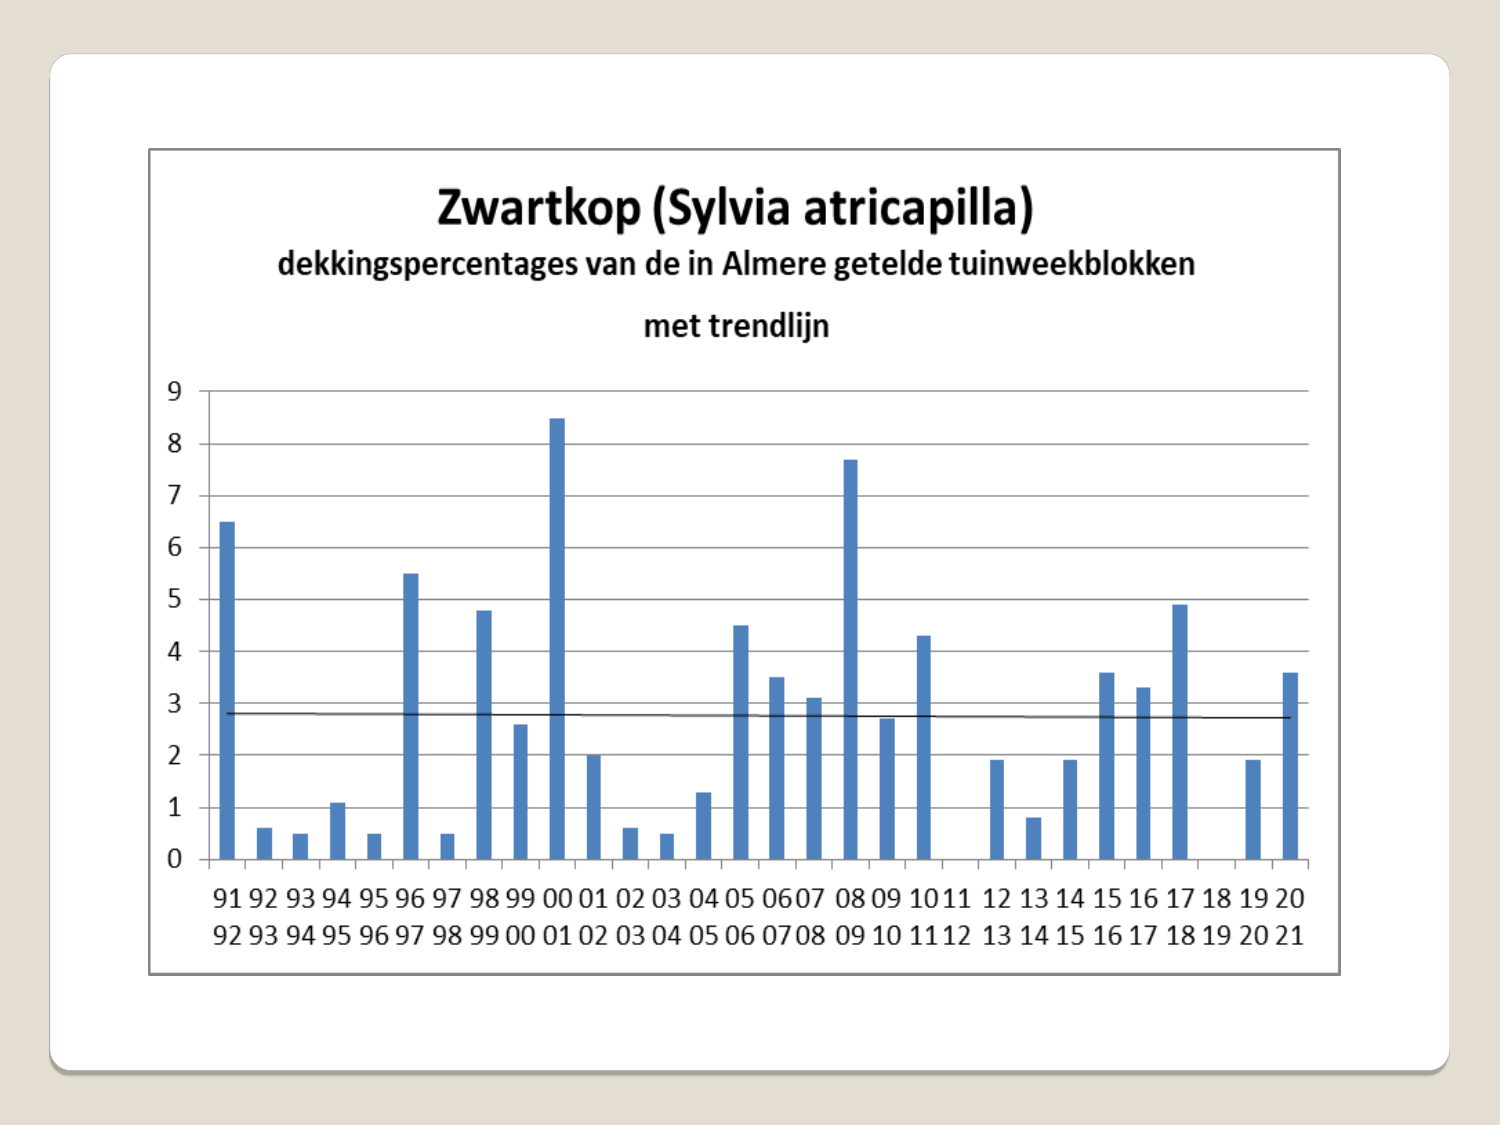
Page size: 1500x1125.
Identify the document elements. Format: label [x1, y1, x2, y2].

picture [148, 149, 1341, 976]
